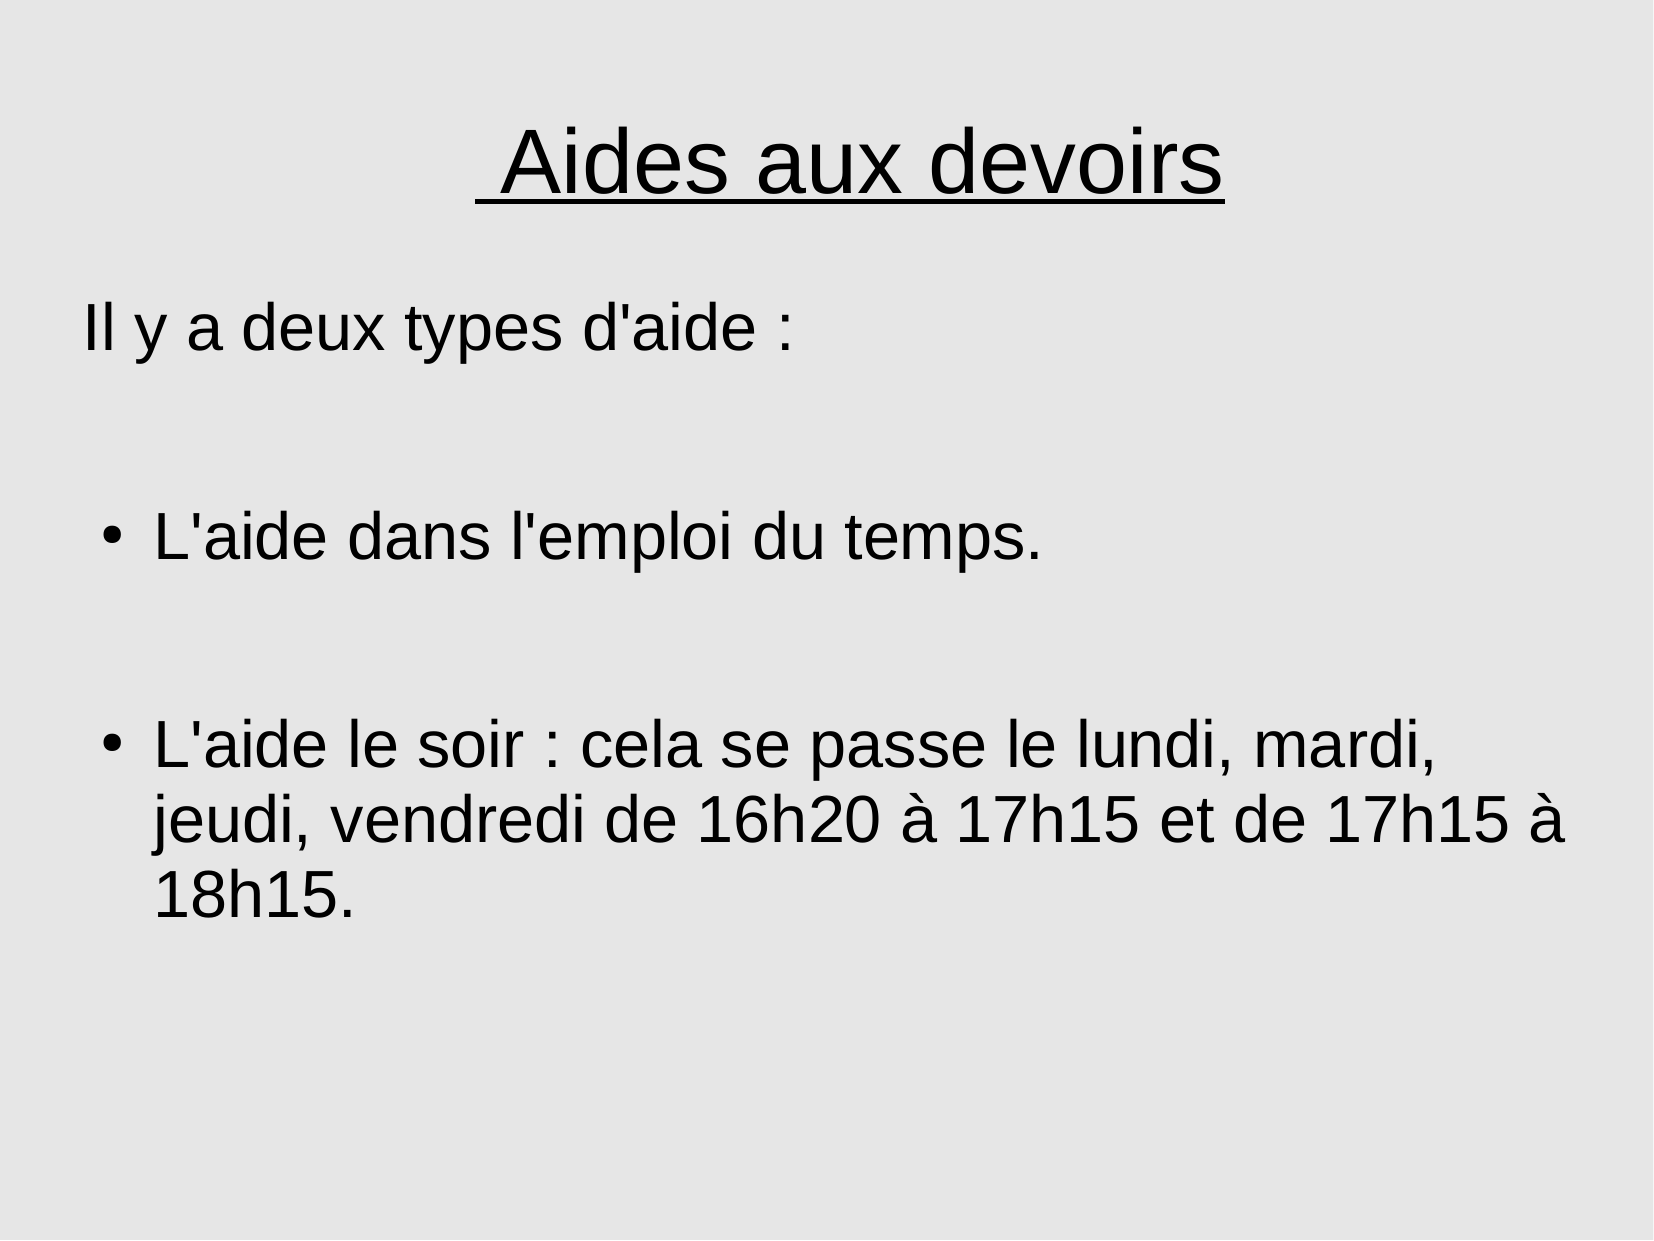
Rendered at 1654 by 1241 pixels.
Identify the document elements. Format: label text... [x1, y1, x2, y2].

title Aides aux devoirs [106, 58, 1595, 266]
list Il y a deux types d'aide : L'aide dans l'emploi du temps. L'aide le soir : cela se passe le lundi, mardi, jeudi, vendredi de 16h20 à 17h15 et de 17h15 à 18h15. [82, 290, 1571, 1109]
